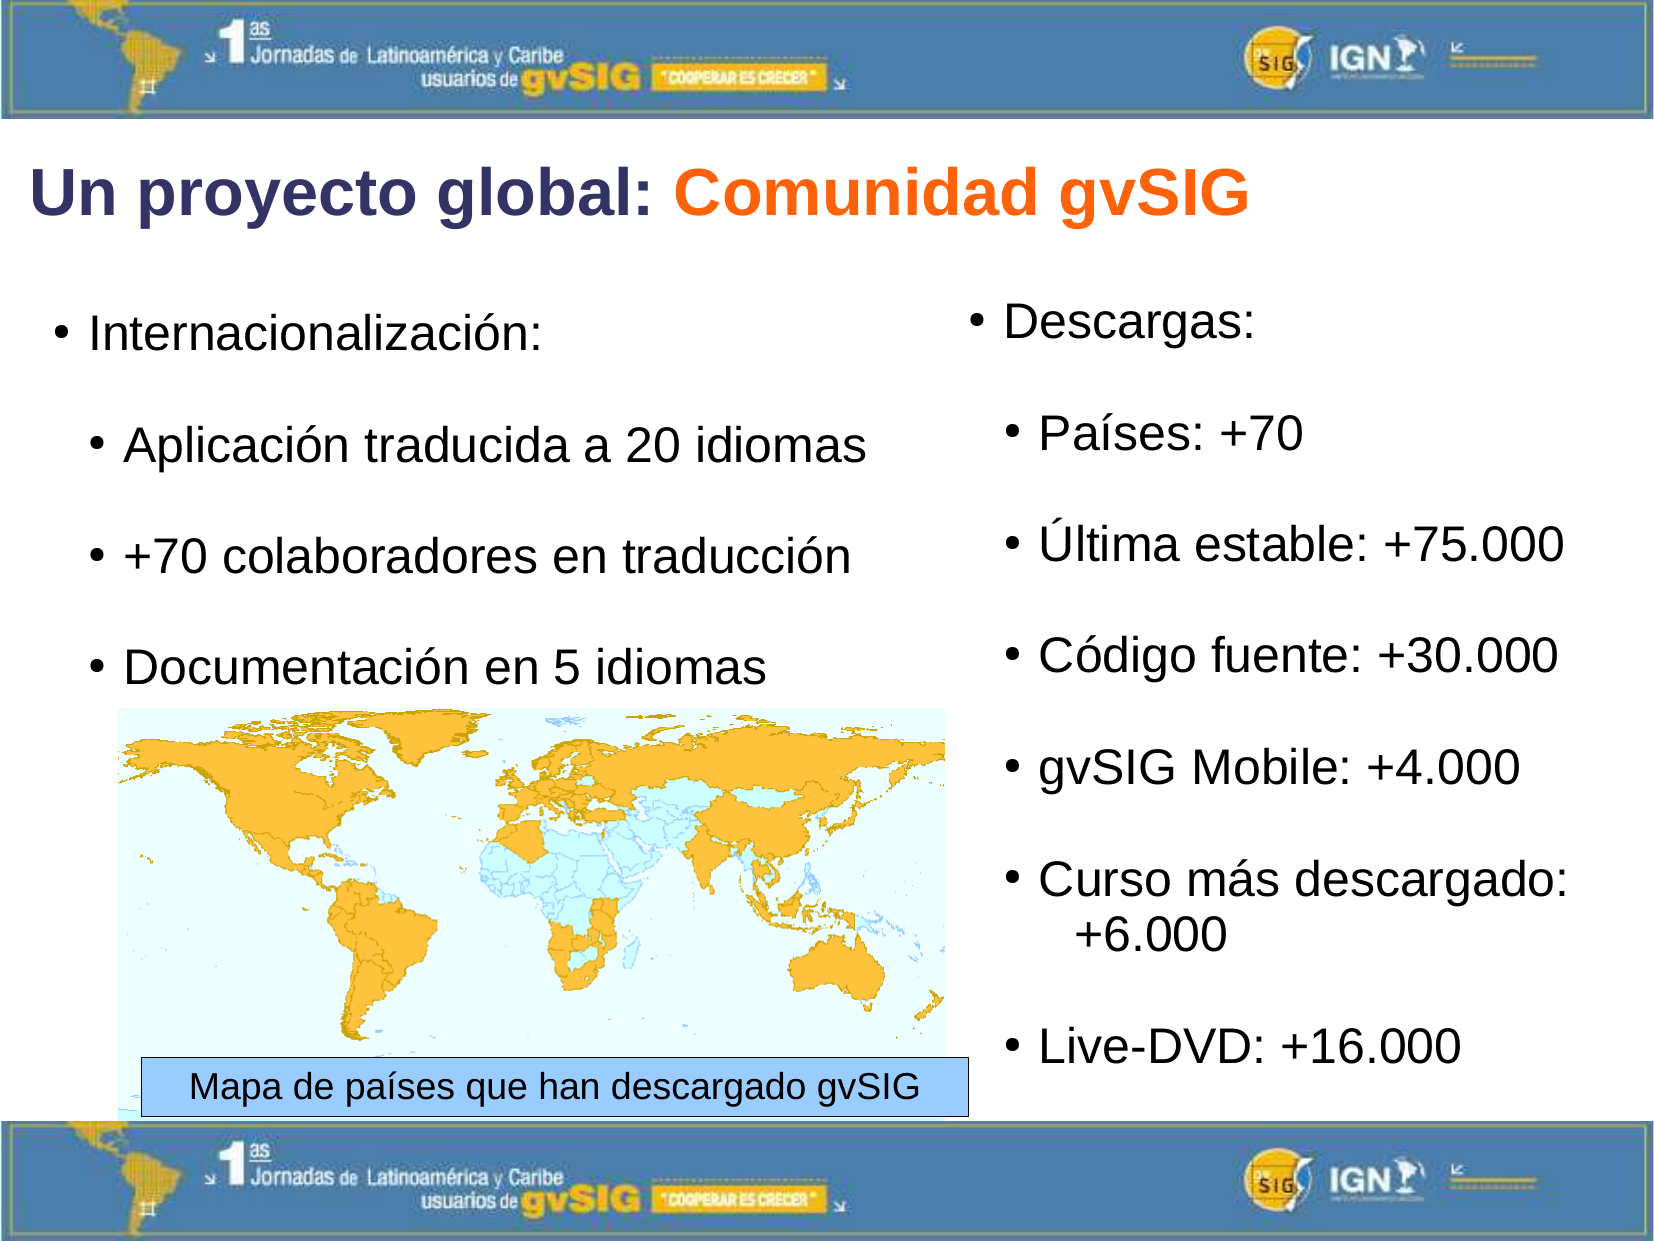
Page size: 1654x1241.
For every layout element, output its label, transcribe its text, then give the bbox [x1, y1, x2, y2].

text_box Mapa de países que han descargado gvSIG [141, 1057, 969, 1117]
text_box Descargas: Países: +70 Última estable: +75.000 Código fuente: +30.000 gvSIG Mobile: +4.000 Curso más descargado: +6.000 Live-DVD: +16.000 [917, 230, 1654, 1082]
text_box Un proyecto global: Comunidad gvSIG [29, 118, 1501, 266]
picture [0, 0, 1654, 119]
picture [0, 708, 1654, 1241]
text_box Internacionalización: Aplicación traducida a 20 idiomas +70 colaboradores en traducción Documentación en 5 idiomas [2, 242, 916, 703]
